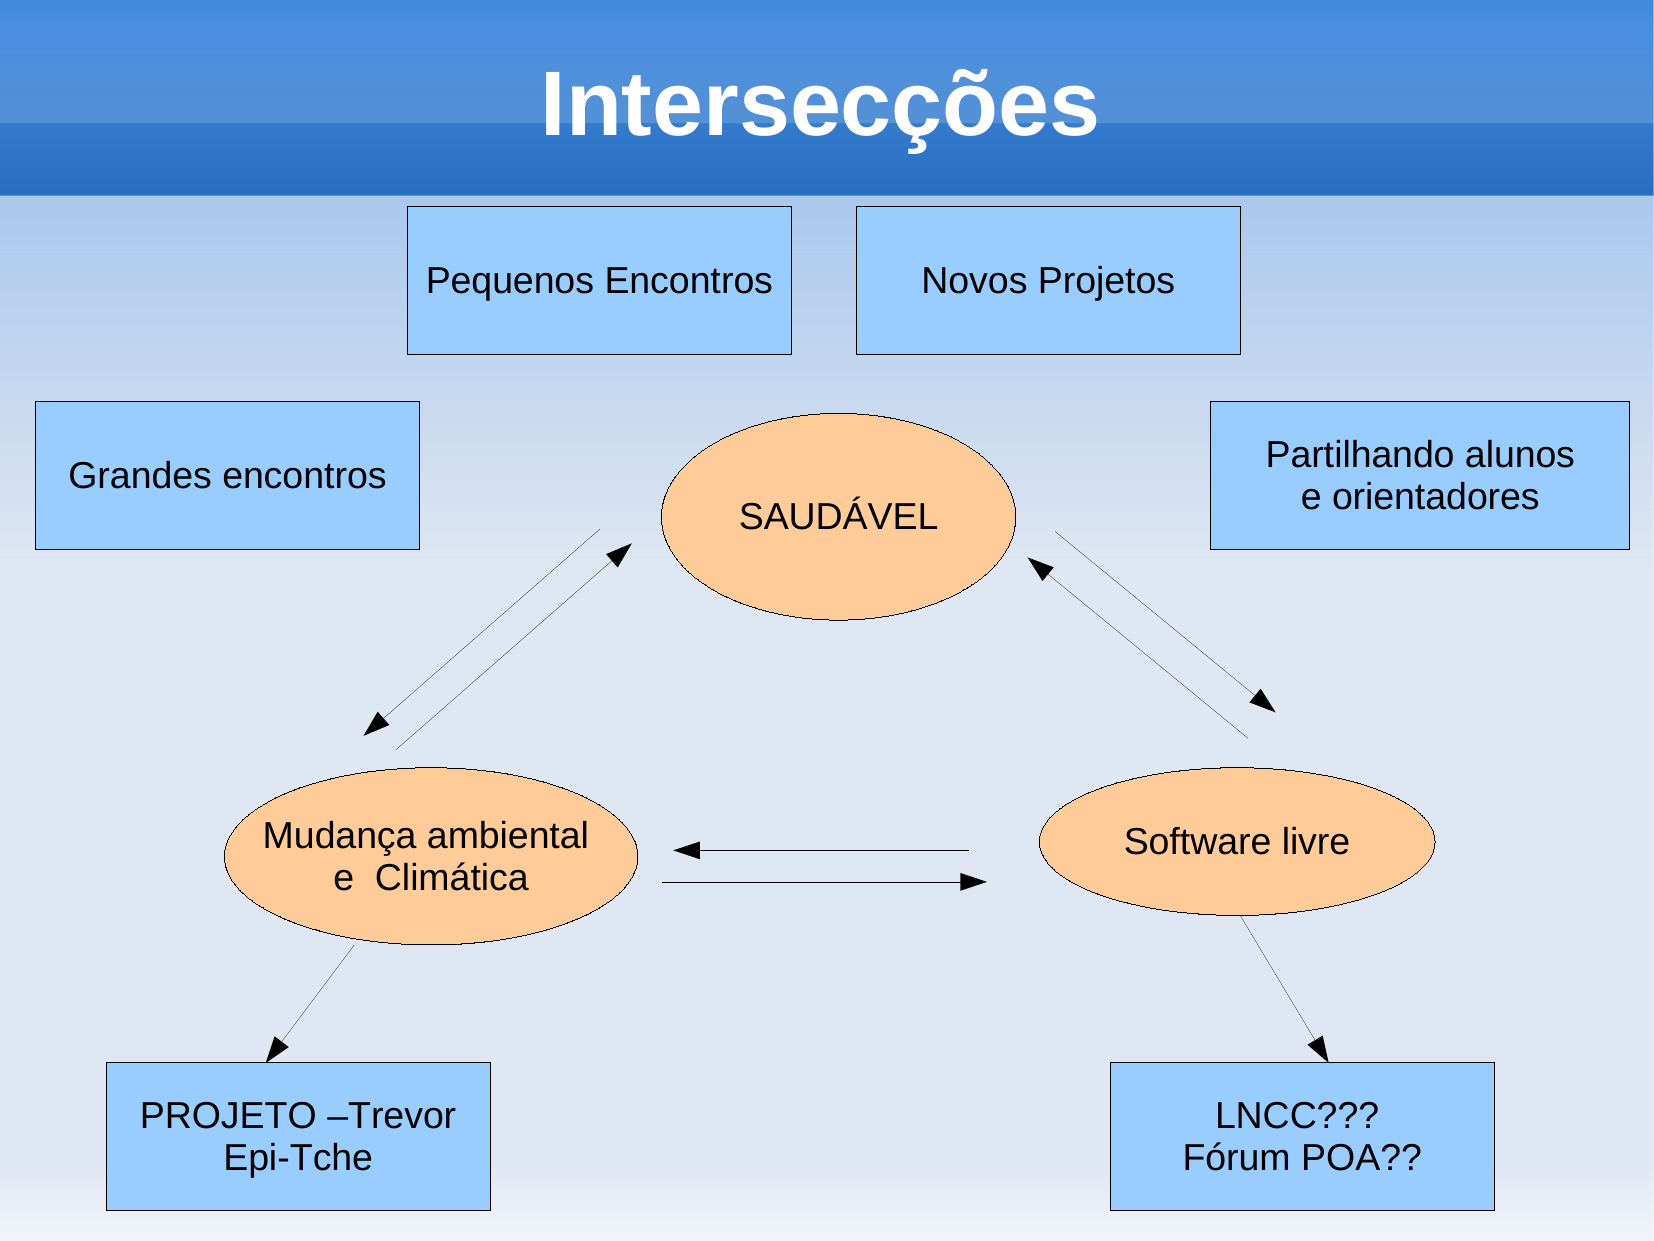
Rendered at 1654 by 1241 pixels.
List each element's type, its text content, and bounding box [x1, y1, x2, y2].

text_box Software livre [1039, 767, 1436, 916]
text_box Pequenos Encontros [407, 206, 792, 355]
text_box PROJETO –Trevor Epi-Tche [106, 1062, 491, 1211]
title Intersecções [76, 0, 1565, 208]
text_box Novos Projetos [856, 206, 1241, 355]
text_box Grandes encontros [35, 401, 420, 550]
text_box Partilhando alunos e orientadores [1210, 401, 1630, 550]
picture [0, 0, 1654, 1241]
text_box Mudança ambiental e Climática [224, 767, 638, 945]
text_box SAUDÁVEL [661, 413, 1016, 621]
text_box LNCC??? Fórum POA?? [1110, 1062, 1495, 1211]
